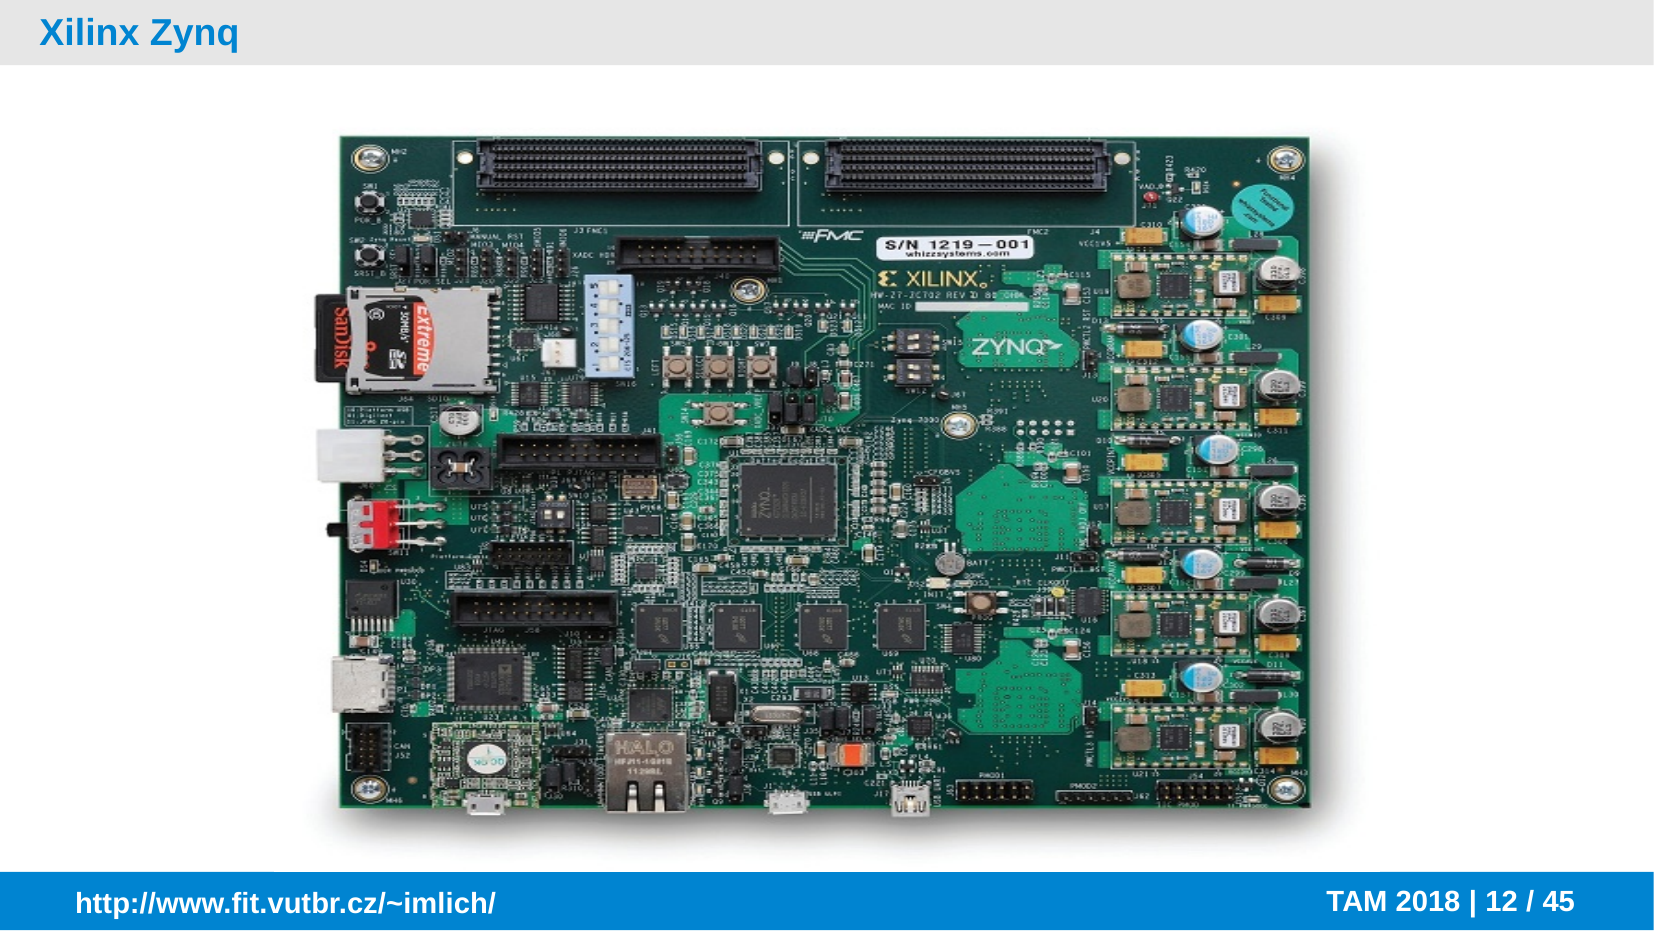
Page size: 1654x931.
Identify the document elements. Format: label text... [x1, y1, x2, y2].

picture [274, 84, 1380, 872]
title Xilinx Zynq [39, 4, 1615, 61]
